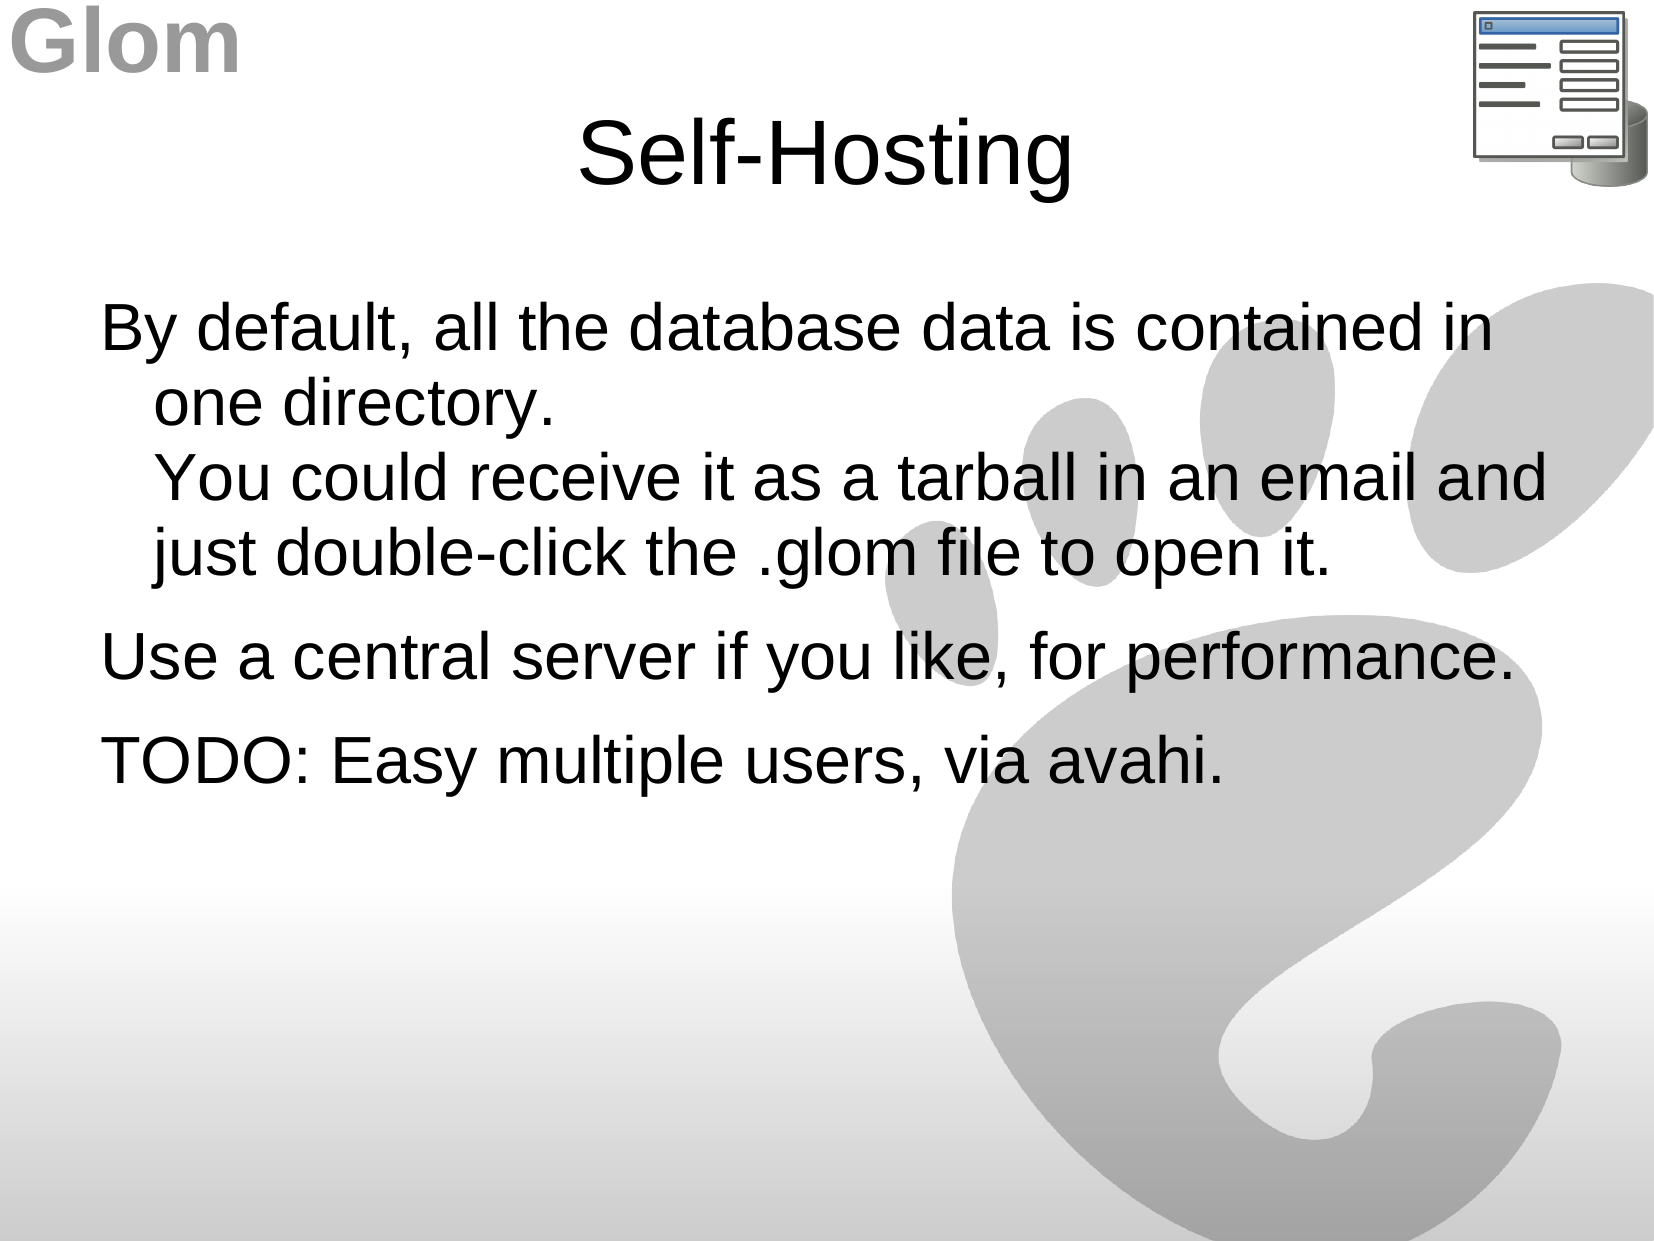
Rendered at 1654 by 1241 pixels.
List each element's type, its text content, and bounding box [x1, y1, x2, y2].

picture [1473, 11, 1648, 187]
picture [885, 283, 1654, 1241]
title Self-Hosting [82, 56, 1571, 250]
list By default, all the database data is contained in one directory. You could receive it as a tarball in an email and just double-click the .glom file to open it. Use a central server if you like, for performance. TODO: Easy multiple users, via avahi. [82, 290, 1571, 1094]
